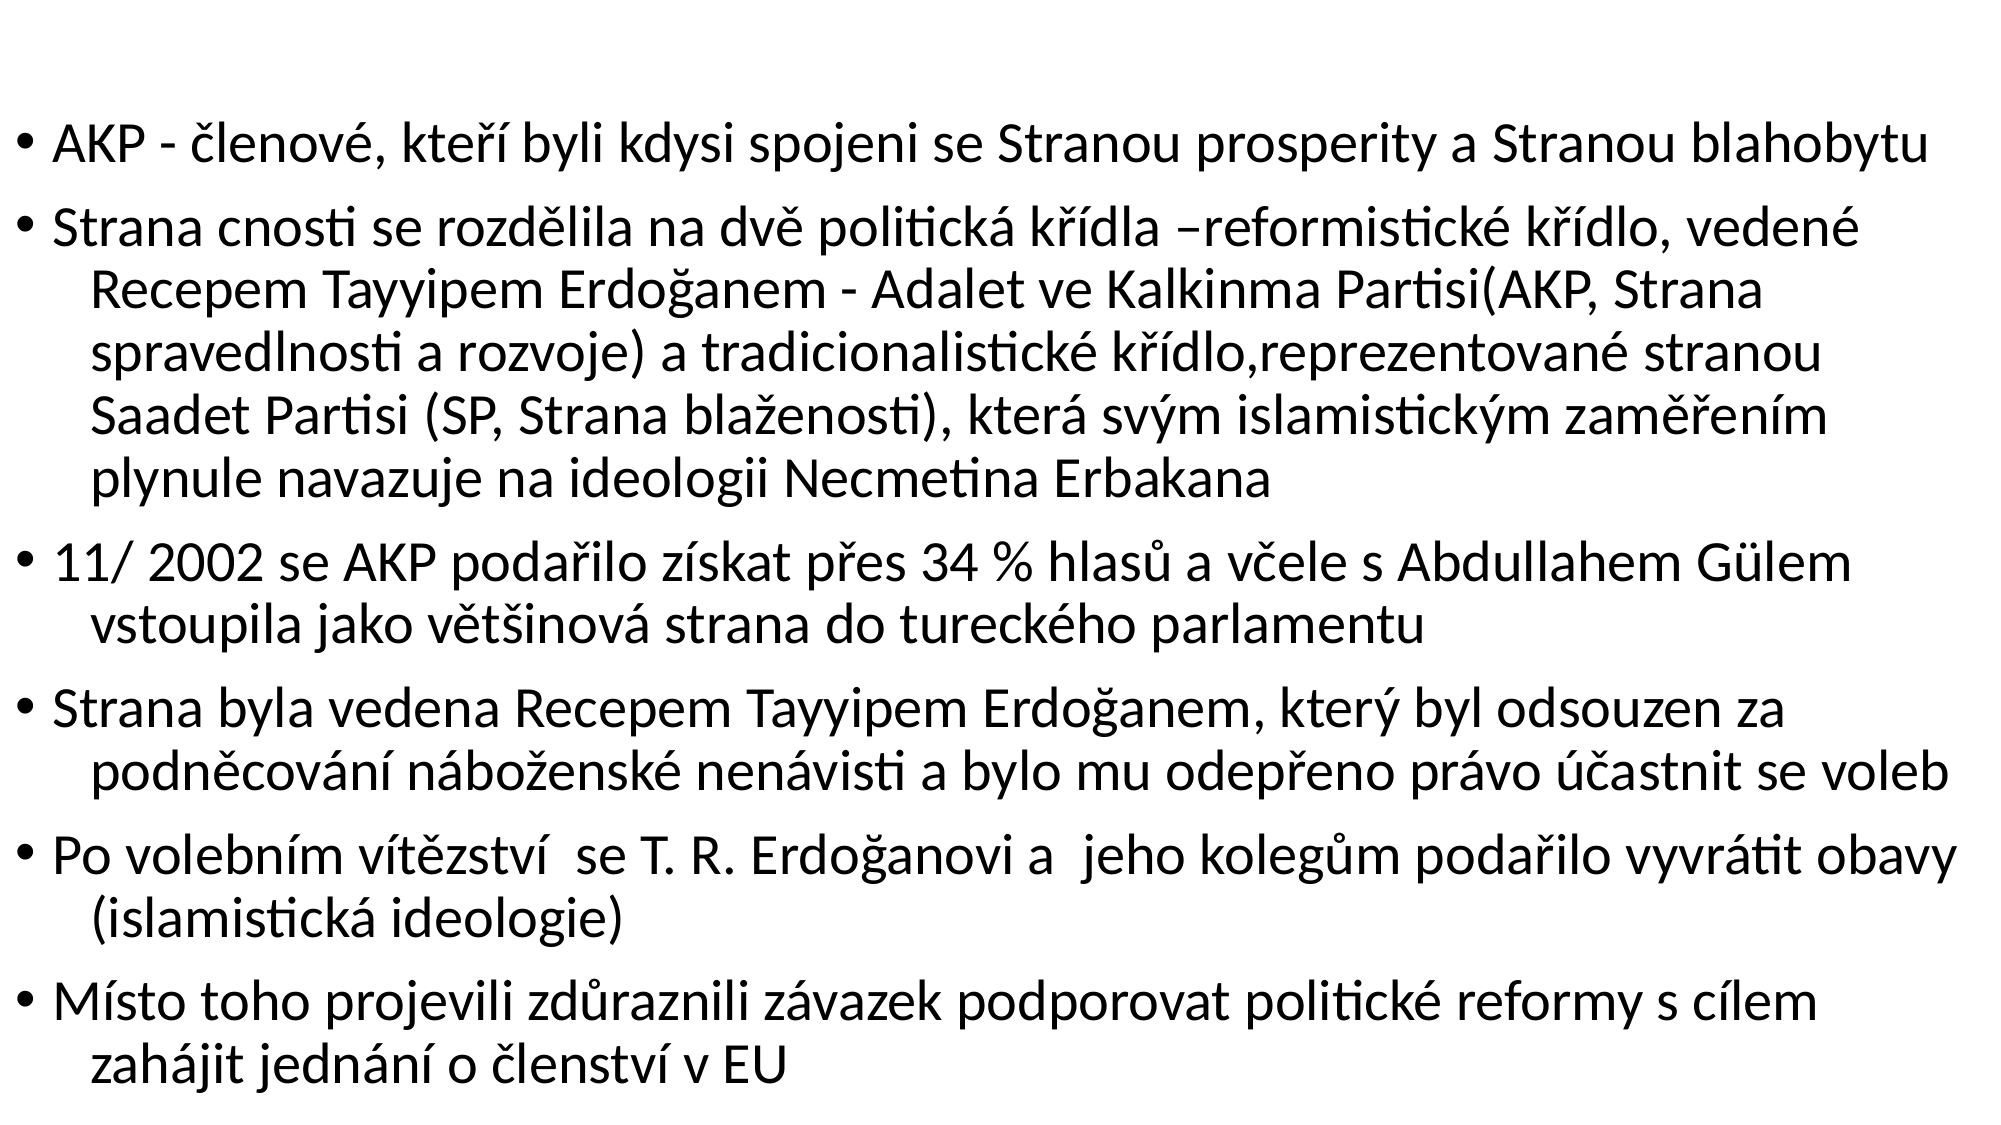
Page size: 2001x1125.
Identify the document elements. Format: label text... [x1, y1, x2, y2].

list AKP - členové, kteří byli kdysi spojeni se Stranou prosperity a Stranou blahobytu Strana cnosti se rozdělila na dvě politická křídla –reformistické křídlo, vedené Recepem Tayyipem Erdoğanem - Adalet ve Kalkinma Partisi(AKP, Strana spravedlnosti a rozvoje) a tradicionalistické křídlo,reprezentované stranou Saadet Partisi (SP, Strana blaženosti), která svým islamistickým zaměřením plynule navazuje na ideologii Necmetina Erbakana 11/ 2002 se AKP podařilo získat přes 34 % hlasů a včele s Abdullahem Gülem vstoupila jako většinová strana do tureckého parlamentu Strana byla vedena Recepem Tayyipem Erdoğanem, který byl odsouzen za podněcování náboženské nenávisti a bylo mu odepřeno právo účastnit se voleb Po volebním vítězství se T. R. Erdoğanovi a jeho kolegům podařilo vyvrátit obavy (islamistická ideologie) Místo toho projevili zdůraznili závazek podporovat politické reformy s cílem zahájit jednání o členství v EU [0, 104, 2000, 1125]
